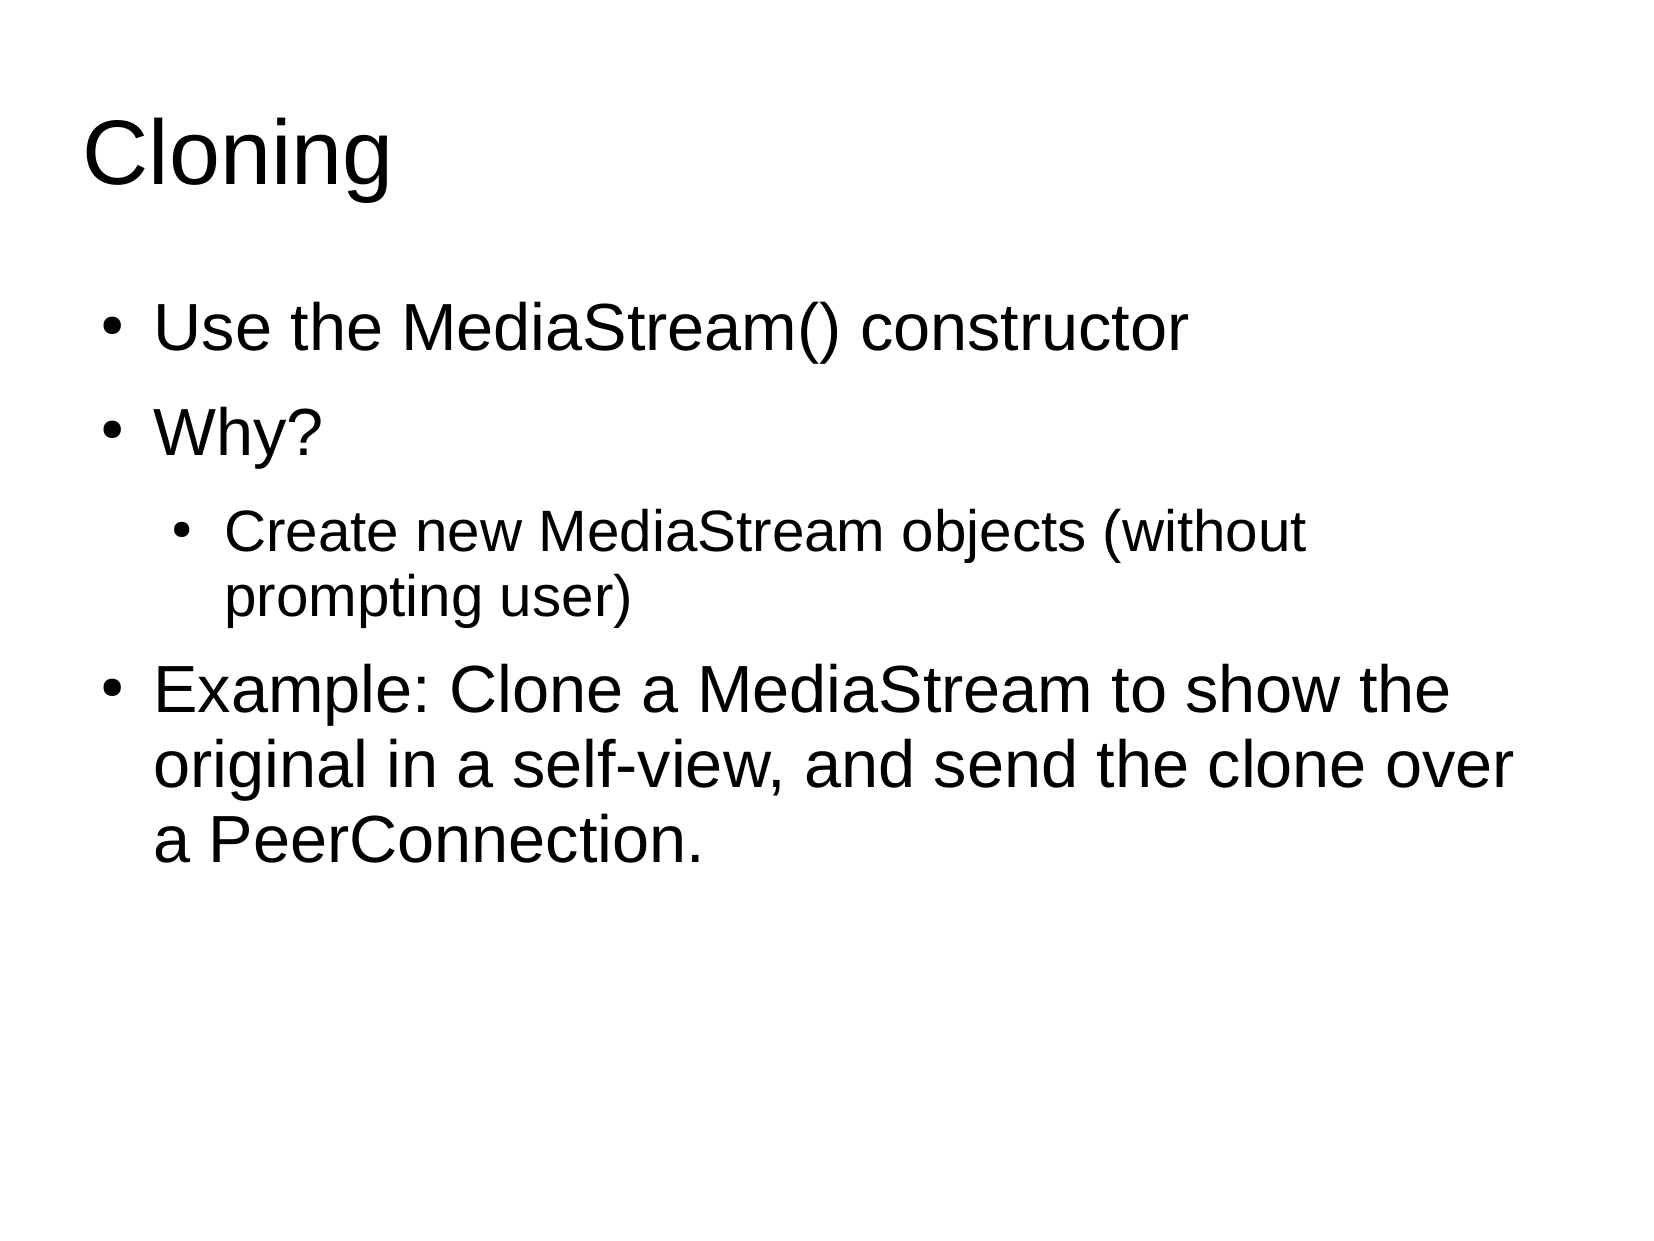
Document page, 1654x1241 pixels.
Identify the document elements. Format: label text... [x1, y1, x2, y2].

list Use the MediaStream() constructor Why? Create new MediaStream objects (without prompting user) Example: Clone a MediaStream to show the original in a self-view, and send the clone over a PeerConnection. [82, 290, 1571, 1109]
title Cloning [82, 49, 1571, 257]
